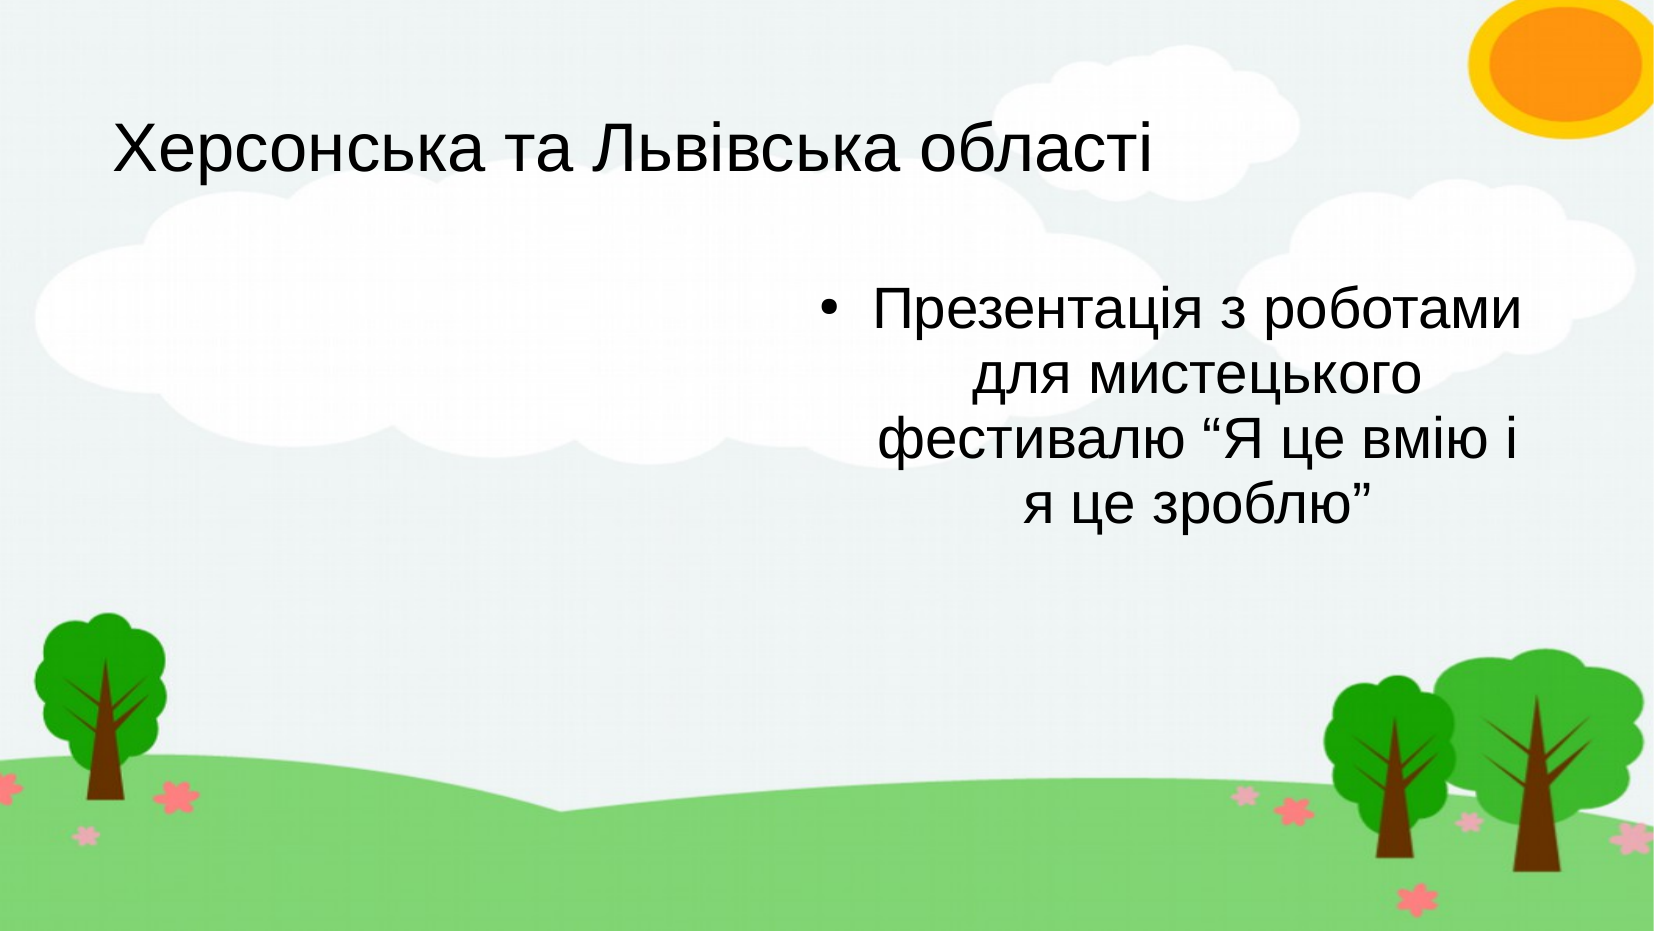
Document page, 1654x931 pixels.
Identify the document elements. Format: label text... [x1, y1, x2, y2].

subtitle Презентація з роботами для мистецького фестивалю “Я це вмію і я це зроблю” [787, 135, 1538, 676]
picture [0, 0, 1654, 931]
title Херсонська та Львівська області [112, 69, 1601, 226]
